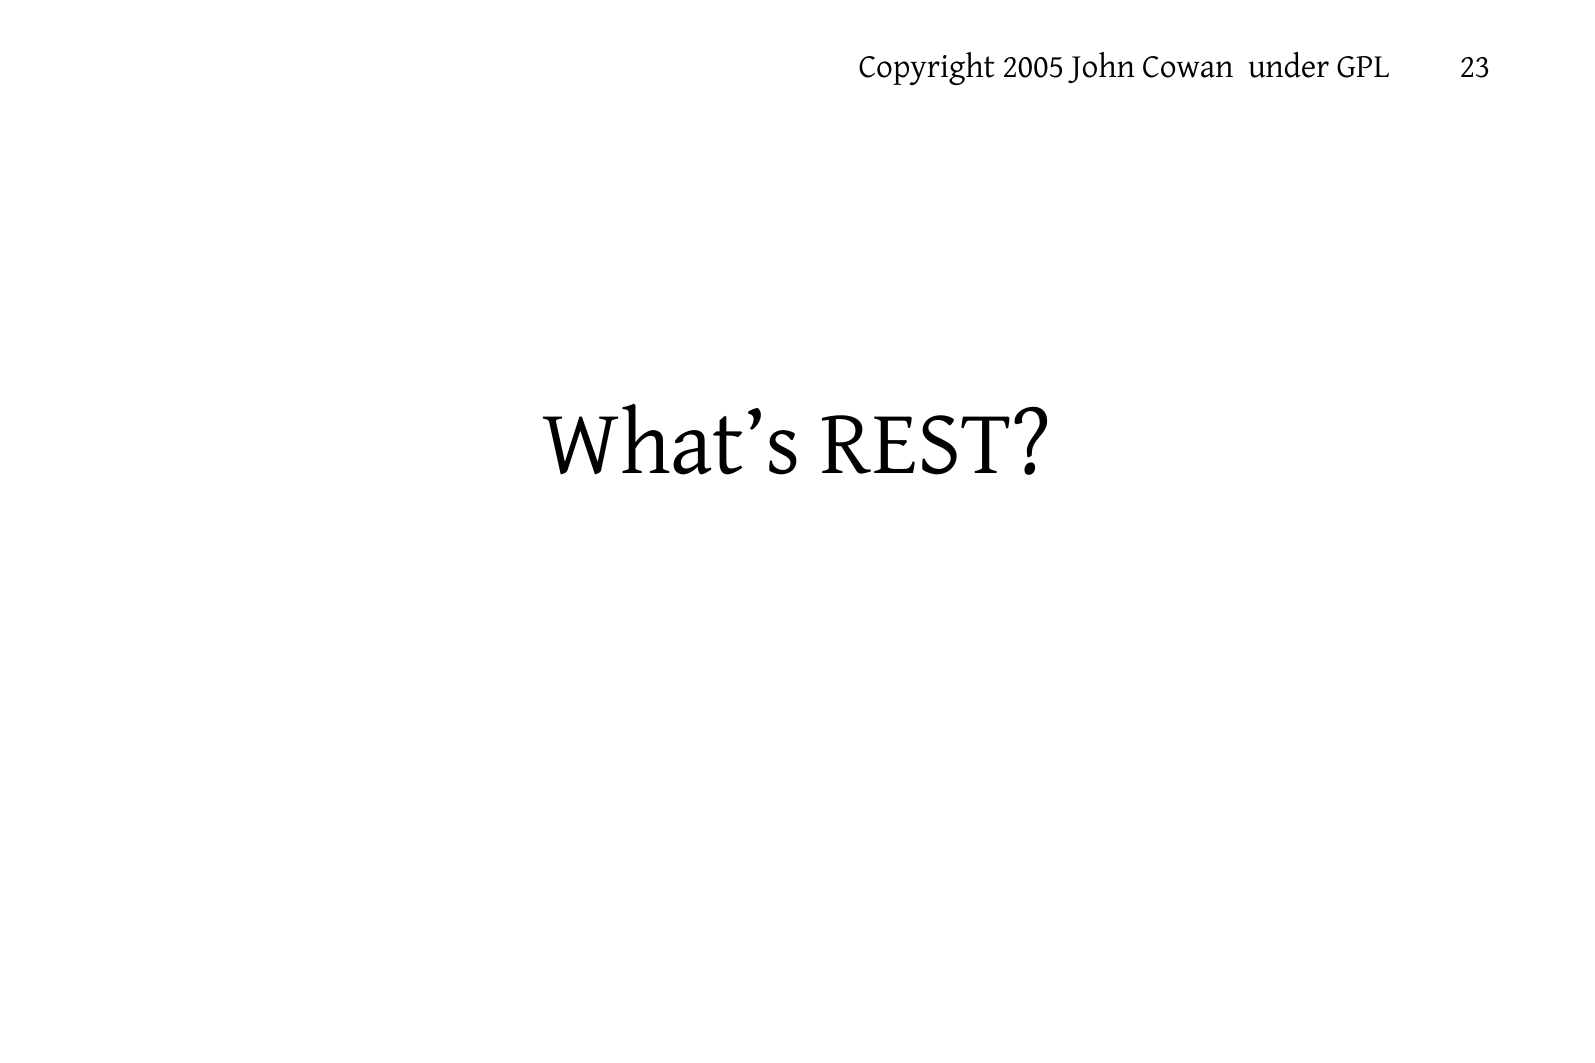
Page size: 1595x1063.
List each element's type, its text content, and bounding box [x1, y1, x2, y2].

title What’s REST? [119, 330, 1476, 559]
